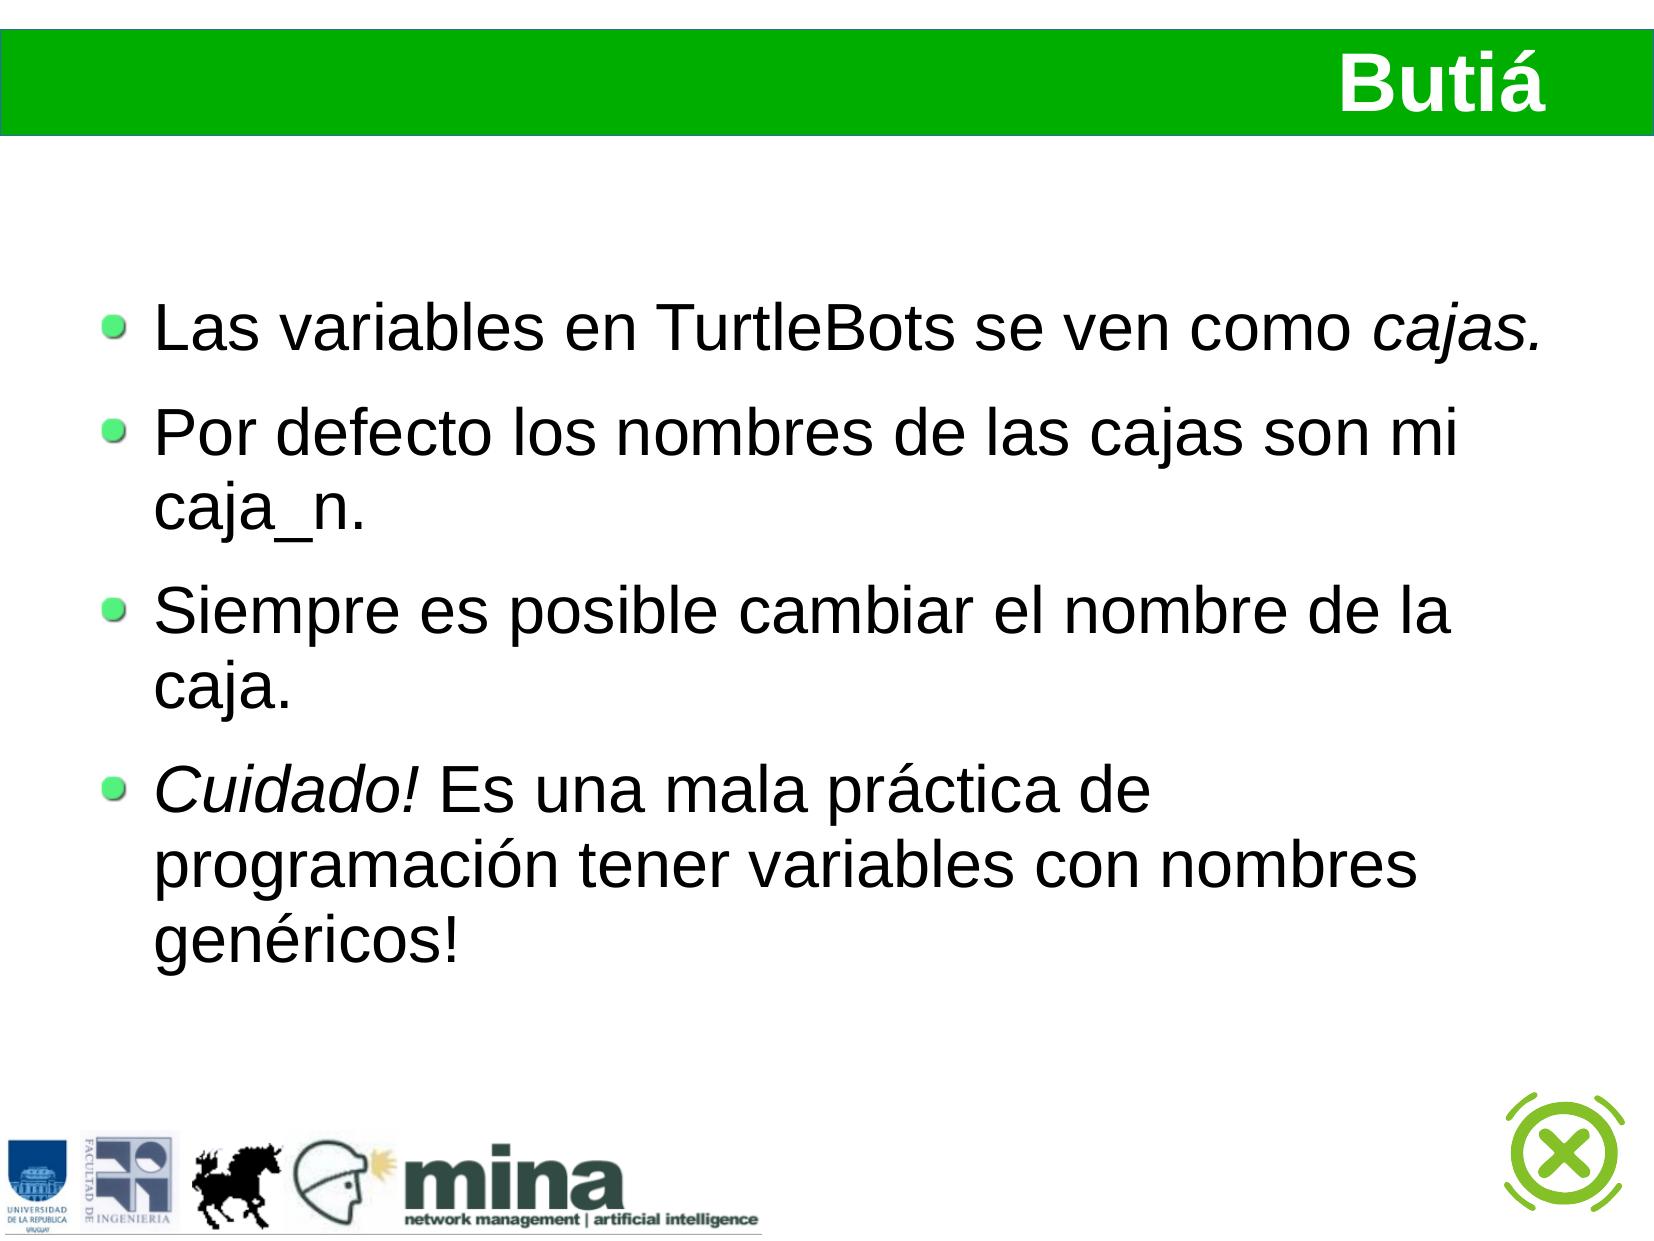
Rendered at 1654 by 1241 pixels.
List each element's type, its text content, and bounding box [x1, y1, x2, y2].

picture [1571, 1092, 1625, 1212]
picture [5, 1130, 82, 1235]
list Las variables en TurtleBots se ven como cajas. Por defecto los nombres de las cajas son mi caja_n. Siempre es posible cambiar el nombre de la caja. Cuidado! Es una mala práctica de programación tener variables con nombres genéricos! [82, 290, 1571, 1241]
